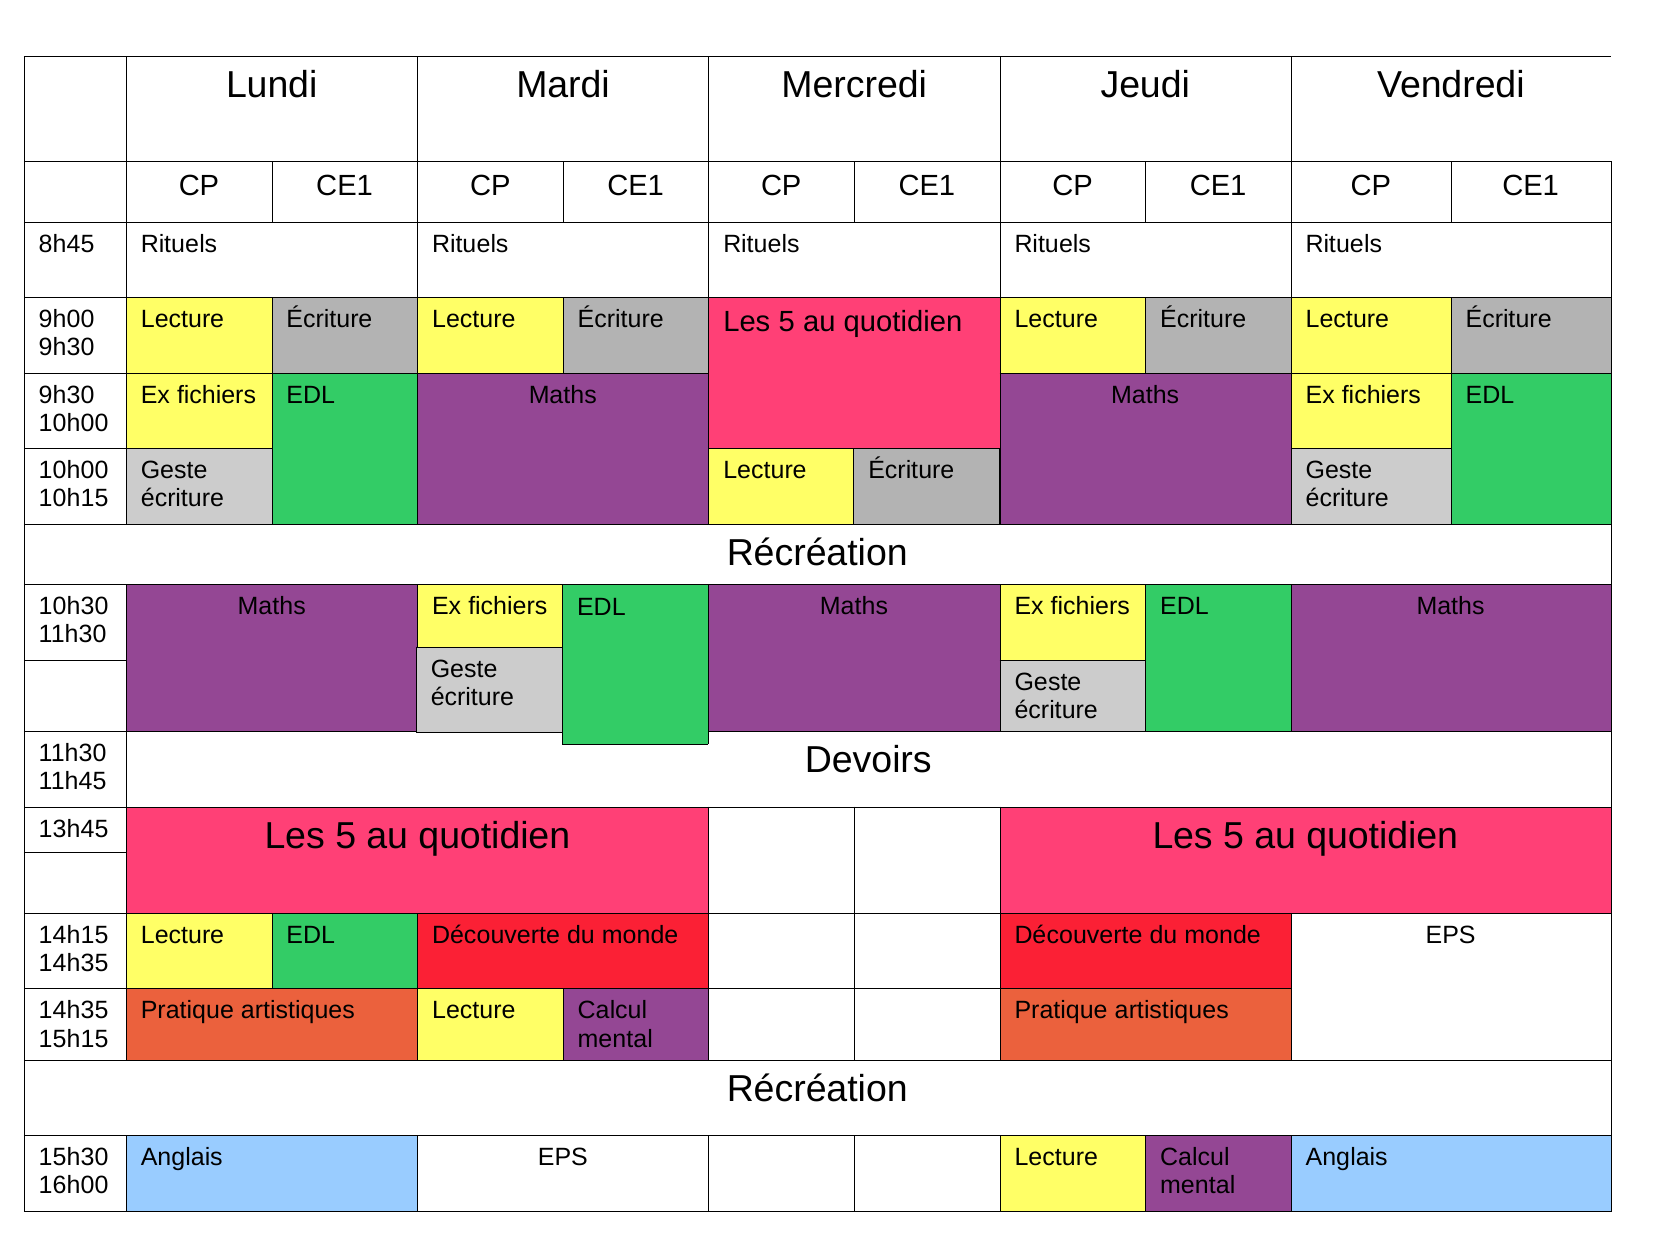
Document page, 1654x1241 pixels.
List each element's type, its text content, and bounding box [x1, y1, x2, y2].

table_header Mercredi [709, 57, 1000, 161]
table_cell Les 5 au quotidien [709, 298, 1000, 448]
table_cell Geste écriture [1292, 449, 1451, 524]
table_cell Ex fichiers [418, 585, 562, 647]
table_cell Écriture [1146, 298, 1291, 373]
table_cell 9h30 10h00 [25, 374, 126, 448]
table_cell [855, 808, 1000, 913]
table_cell Geste écriture [1001, 661, 1145, 731]
table_cell 11h30 11h45 [25, 732, 126, 807]
table_cell EDL [273, 374, 417, 524]
table_cell 14h15 14h35 [25, 914, 126, 988]
table_header [25, 57, 126, 161]
table_cell Lecture [1001, 1136, 1145, 1211]
table_cell CE1 [855, 162, 1000, 222]
table_cell [709, 1136, 854, 1211]
table_cell [855, 914, 1000, 988]
table_cell Ex fichiers [1001, 585, 1145, 660]
table_cell EPS [418, 1136, 708, 1211]
table_cell CE1 [564, 162, 708, 222]
table_cell Ex fichiers [127, 374, 272, 448]
table_header Lundi [127, 57, 417, 161]
table_cell Récréation [25, 1061, 1611, 1135]
table_cell [25, 853, 126, 913]
table_cell Maths [418, 374, 708, 524]
table_cell Les 5 au quotidien [127, 808, 708, 913]
table_cell 15h30 16h00 [25, 1136, 126, 1211]
table_header Geste écriture [417, 648, 562, 732]
table_cell CE1 [273, 162, 417, 222]
table_cell Pratique artistiques [1001, 989, 1291, 1060]
table_cell Rituels [127, 223, 417, 297]
table_cell Écriture [273, 298, 417, 373]
table_cell Lecture [709, 449, 853, 524]
table_cell CP [1292, 162, 1451, 222]
table_header Écriture [854, 449, 999, 524]
table_header Jeudi [1001, 57, 1291, 161]
table_cell [855, 989, 1000, 1060]
table_cell EDL [273, 914, 417, 988]
table_cell Écriture [564, 298, 708, 373]
table_cell Calcul mental [1146, 1136, 1291, 1211]
table_cell CP [709, 162, 854, 222]
table_cell 9h00 9h30 [25, 298, 126, 373]
table_cell CP [418, 162, 563, 222]
table_cell CE1 [1146, 162, 1291, 222]
table_cell [709, 808, 854, 913]
table_cell Devoirs [127, 732, 1611, 807]
table_cell 14h35 15h15 [25, 989, 126, 1060]
table_cell EPS [1292, 914, 1611, 1060]
table_cell Geste écriture [127, 449, 272, 524]
table_header Vendredi [1292, 57, 1611, 161]
table_cell Récréation [25, 525, 1611, 584]
table_cell Lecture [127, 298, 272, 373]
table_cell Rituels [709, 223, 1000, 297]
table_cell CP [127, 162, 272, 222]
table_cell CP [1001, 162, 1145, 222]
table_cell Rituels [1001, 223, 1291, 297]
table_cell Lecture [418, 989, 563, 1060]
table_cell Anglais [127, 1136, 417, 1211]
table_cell 8h45 [25, 223, 126, 297]
table_cell Ex fichiers [1292, 374, 1451, 448]
table_cell 10h00 10h15 [25, 449, 126, 524]
table_cell CE1 [1452, 162, 1611, 222]
table_cell Rituels [418, 223, 708, 297]
table_cell Maths [1292, 585, 1611, 731]
table_cell Maths [709, 585, 1000, 731]
table_cell Pratique artistiques [127, 989, 417, 1060]
table_cell Calcul mental [564, 989, 708, 1060]
table_cell EDL [1146, 585, 1291, 731]
table_cell Lecture [127, 914, 272, 988]
table_cell Maths [1001, 374, 1291, 524]
table_cell Lecture [1001, 298, 1145, 373]
table_cell 10h30 11h30 [25, 585, 126, 660]
table_cell [25, 661, 126, 731]
table_cell Écriture [1452, 298, 1611, 373]
table_cell Lecture [1292, 298, 1451, 373]
table_header Mardi [418, 57, 708, 161]
table_cell [25, 162, 126, 222]
table_cell EDL [1452, 374, 1611, 524]
table_header EDL [563, 585, 708, 744]
table_cell Découverte du monde [418, 914, 708, 988]
table_cell [855, 1136, 1000, 1211]
table_cell Rituels [1292, 223, 1611, 297]
table_cell [709, 914, 854, 988]
table_cell [709, 989, 854, 1060]
table_cell Découverte du monde [1001, 914, 1291, 988]
table_cell Maths [127, 585, 417, 731]
table_cell 13h45 [25, 808, 126, 852]
table_cell Anglais [1292, 1136, 1611, 1211]
table_cell Les 5 au quotidien [1001, 808, 1611, 913]
table_cell Lecture [418, 298, 563, 373]
